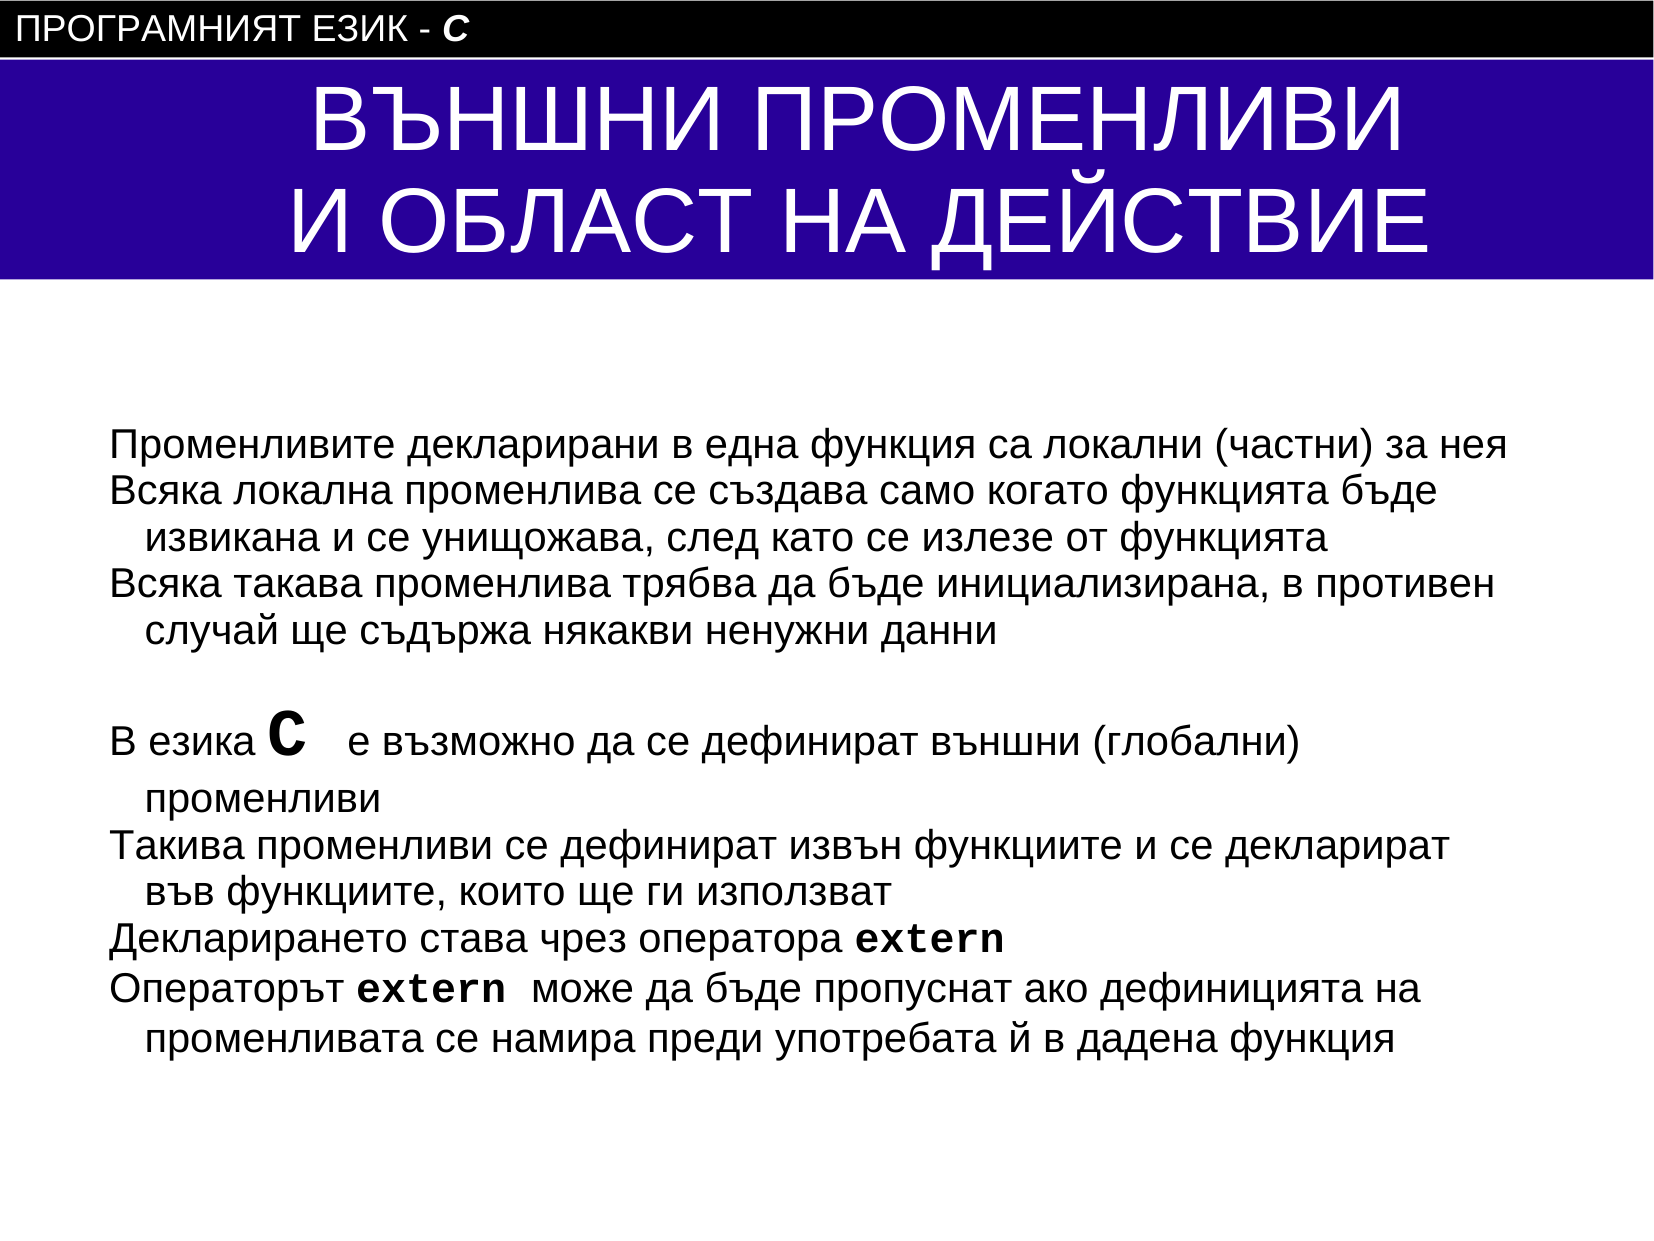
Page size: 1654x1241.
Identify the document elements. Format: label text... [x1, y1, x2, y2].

text_box Променливите декларирани в една функция са локални (частни) за нея Всяка локална променлива се създава само когато функцията бъде извикана и се унищожава, след като се излезе от функцията Всяка такава променлива трябва да бъде инициализирана, в противен случай ще съдържа някакви ненужни данни В езика С е възможно да се дефинират външни (глобални) променливи Такива променливи се дефинират извън функциите и се декларират във функциите, които ще ги използват Декларирането става чрез оператора extern Операторът extern може да бъде пропуснат ако дефиницията на променливата се намира преди употребата й в дадена функция [59, 413, 1536, 1116]
text_box ПРОГРАМНИЯT ЕЗИК - С [0, 0, 1654, 58]
text_box ВЪНШНИ ПРОМЕНЛИВИ И ОБЛАСТ НА ДЕЙСТВИЕ [0, 59, 1654, 280]
